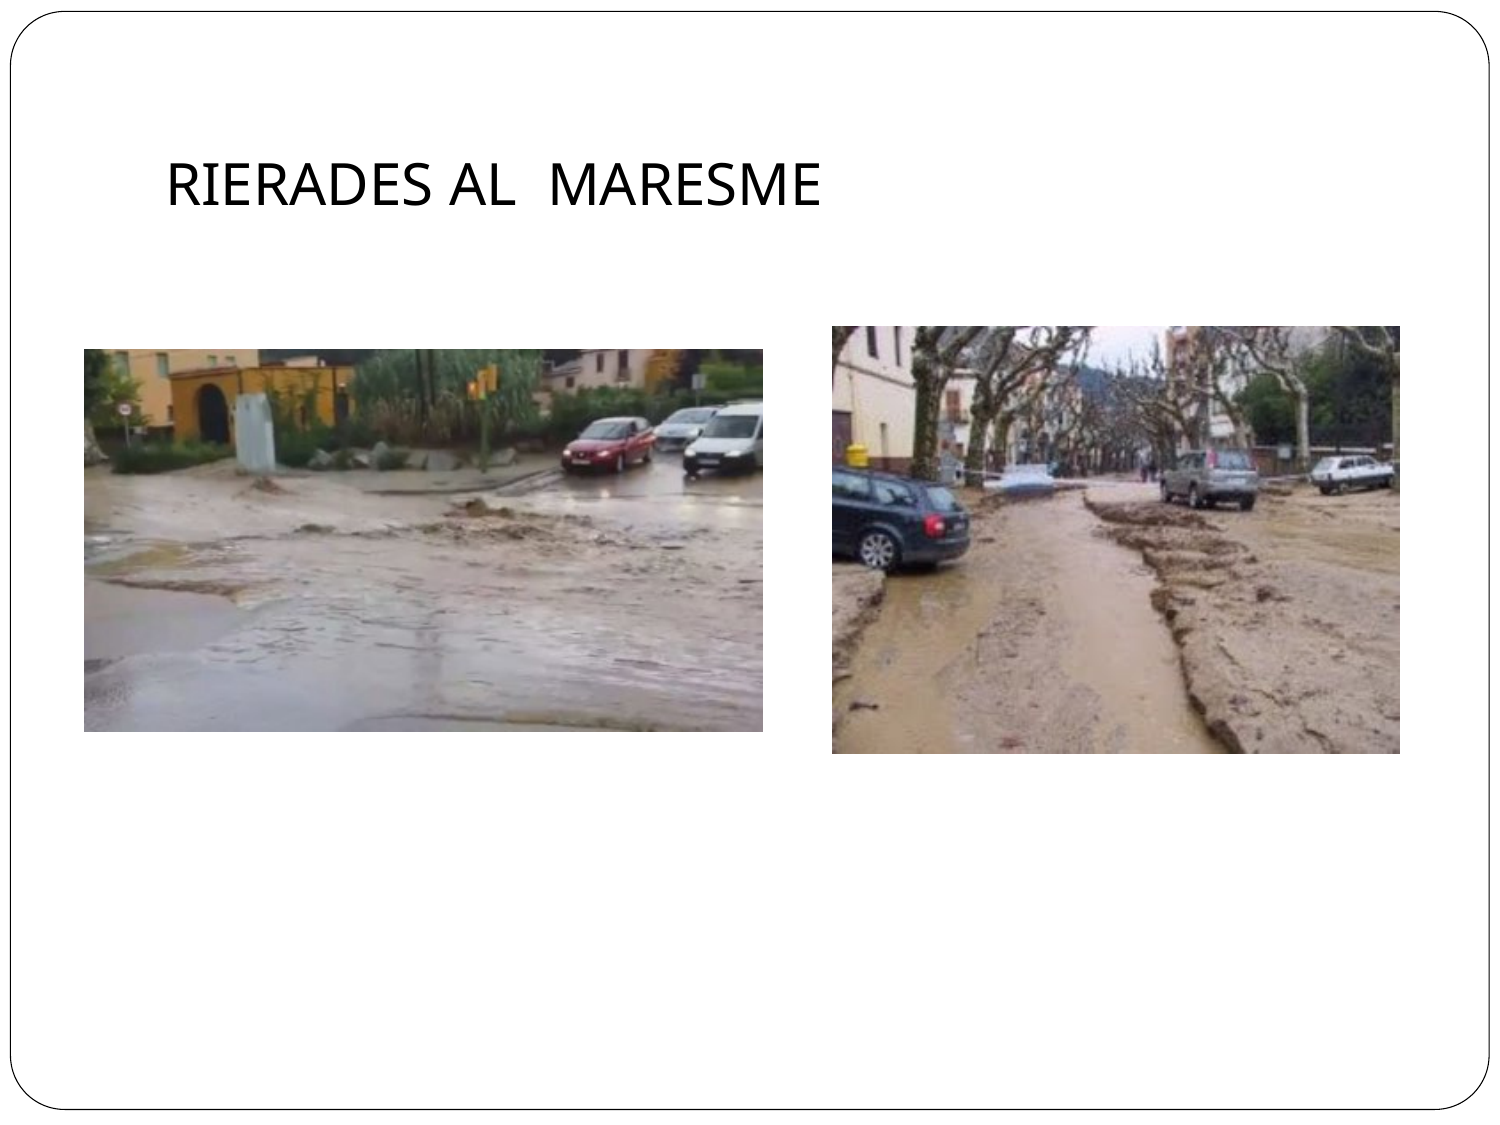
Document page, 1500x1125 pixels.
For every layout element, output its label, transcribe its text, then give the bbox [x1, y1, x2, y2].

picture [84, 349, 763, 732]
picture [832, 326, 1400, 754]
title RIERADES AL MARESME [150, 45, 1426, 233]
